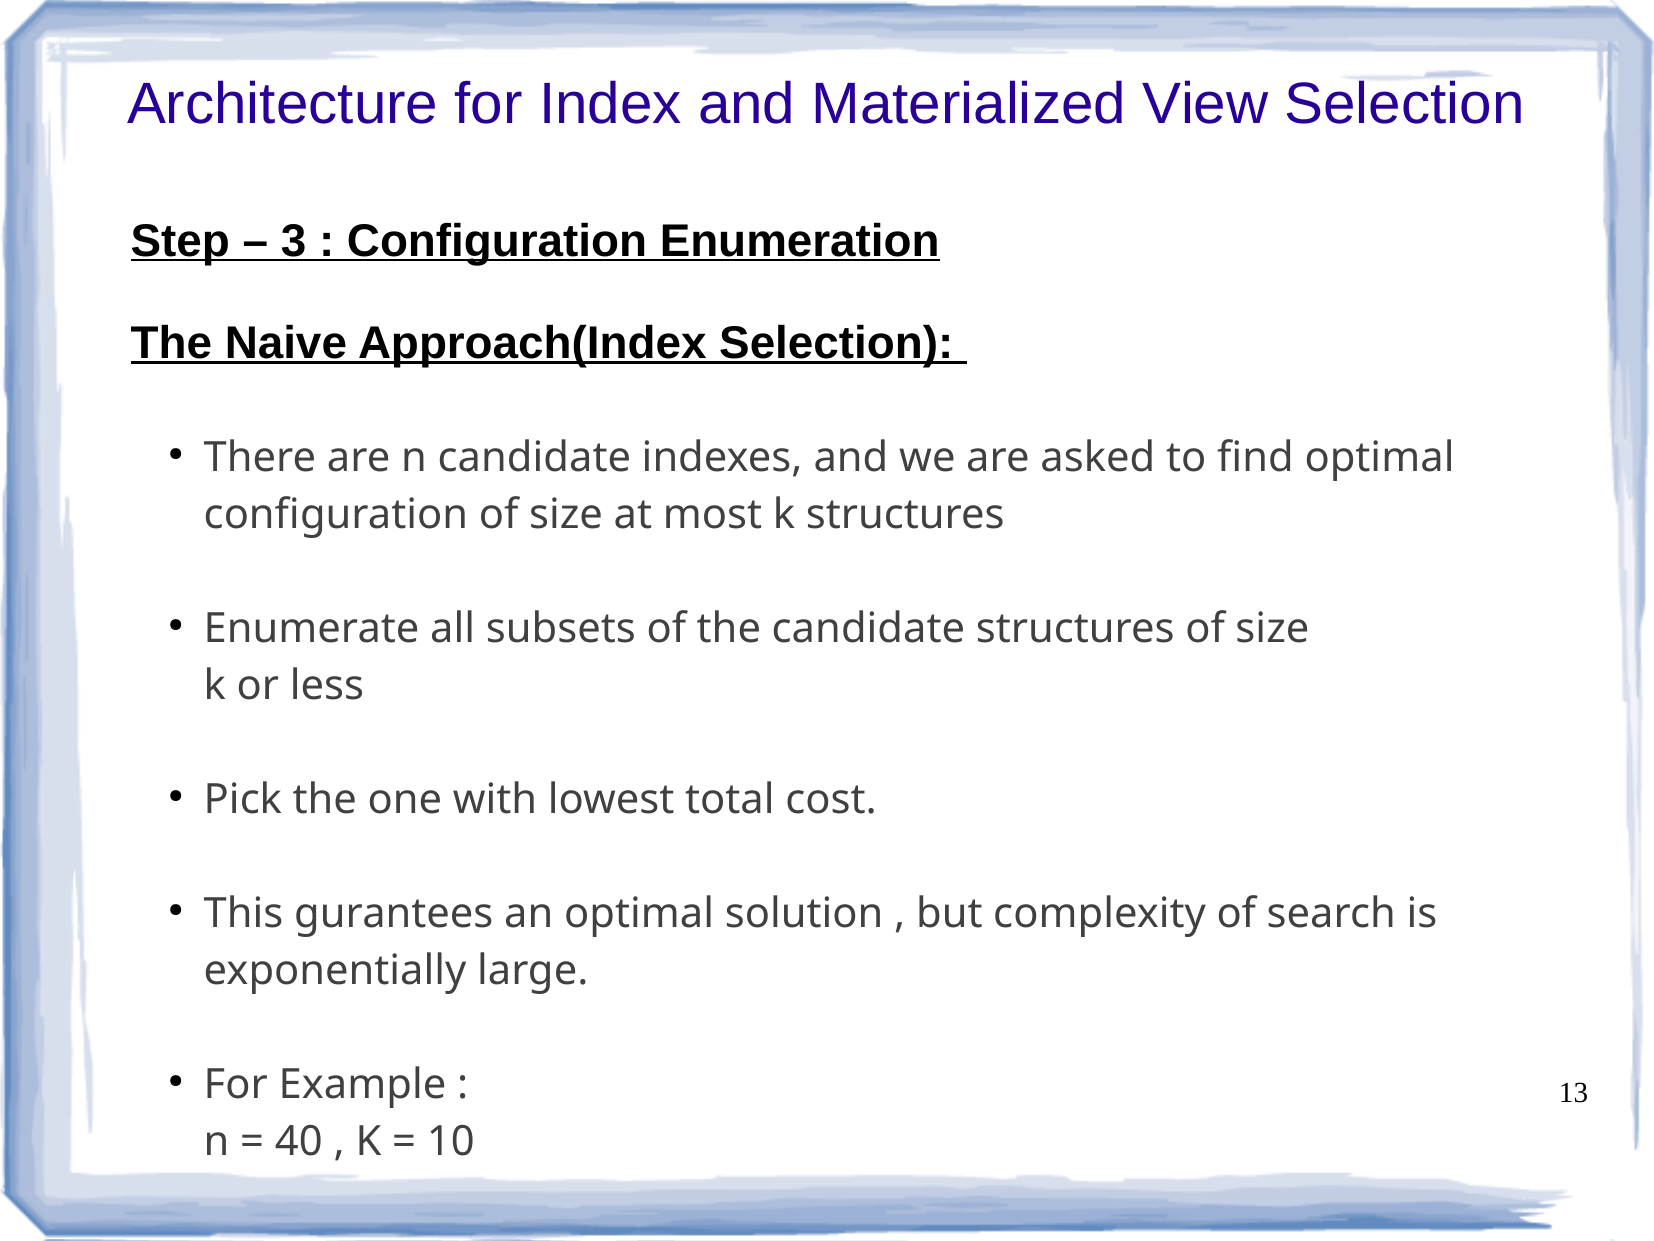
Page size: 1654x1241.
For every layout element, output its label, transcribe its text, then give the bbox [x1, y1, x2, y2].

title Architecture for Index and Materialized View Selection [82, 0, 1571, 208]
text_box Step – 3 : Configuration Enumeration The Naive Approach(Index Selection): [115, 207, 992, 376]
text_box There are n candidate indexes, and we are asked to find optimal configuration of size at most k structures Enumerate all subsets of the candidate structures of size k or less Pick the one with lowest total cost. This gurantees an optimal solution , but complexity of search is exponentially large. For Example : n = 40 , K = 10 [153, 419, 1524, 1108]
picture [0, 0, 1654, 1241]
